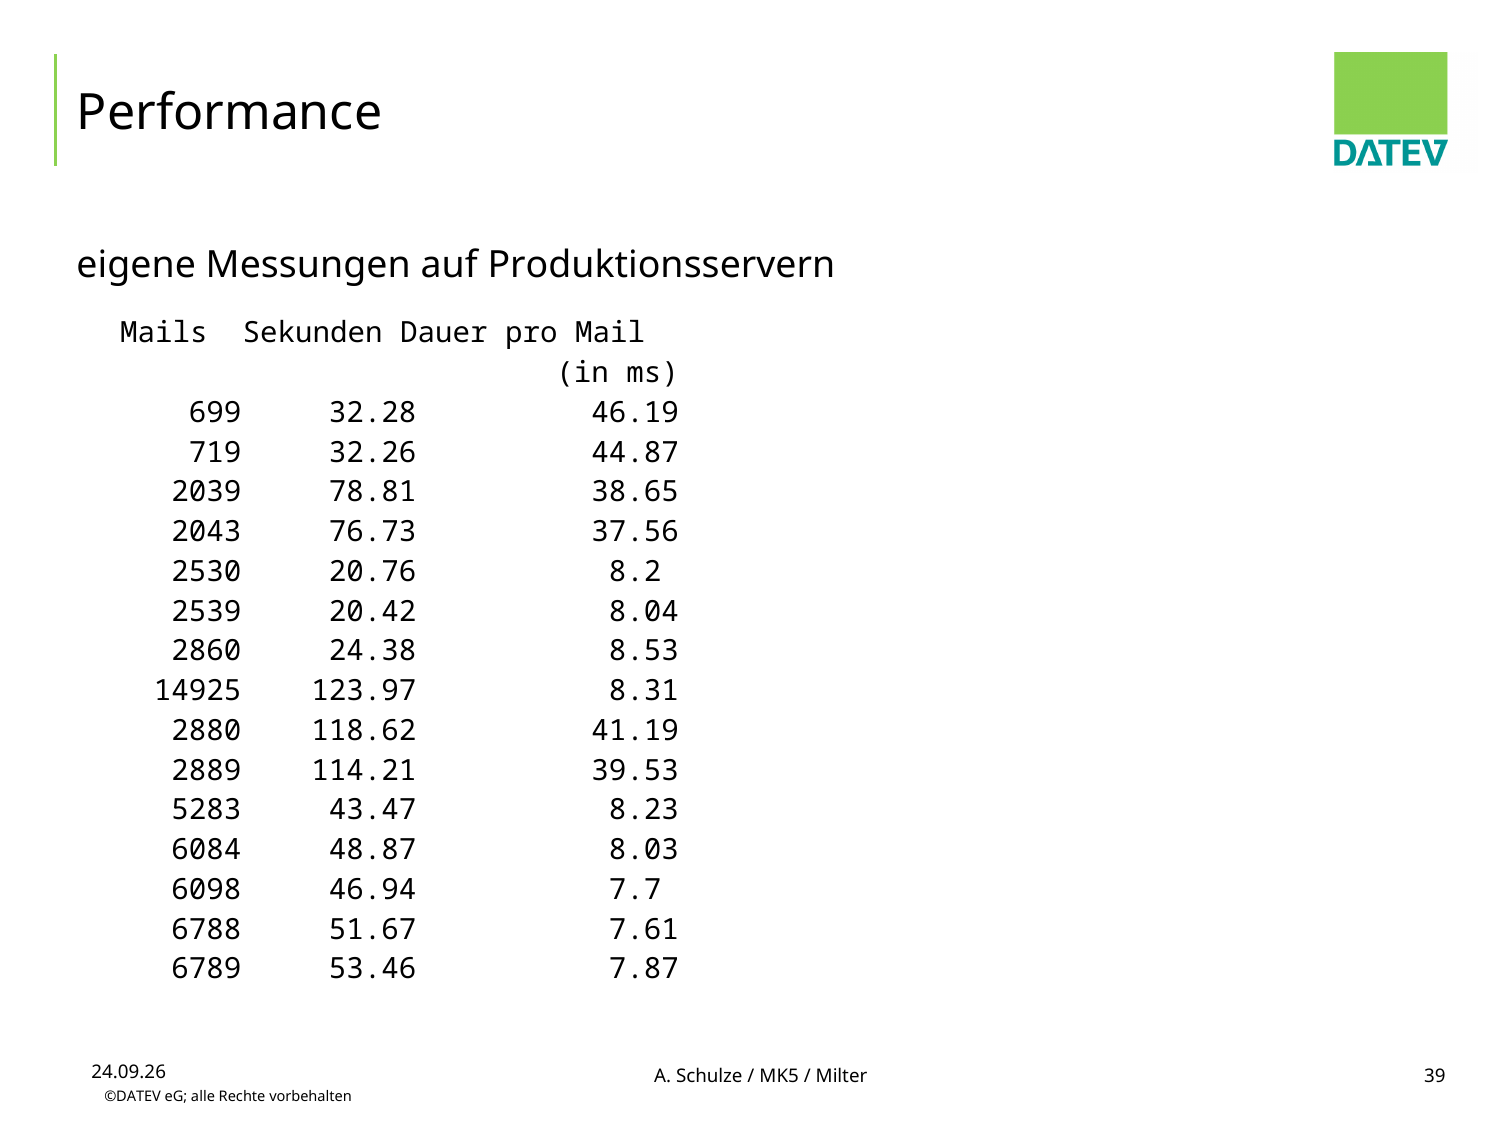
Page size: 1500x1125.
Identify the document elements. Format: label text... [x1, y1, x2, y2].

title Performance [76, 39, 1235, 182]
list eigene Messungen auf Produktionsservern Mails Sekunden Dauer pro Mail (in ms) 699 32.28 46.19 719 32.26 44.87 2039 78.81 38.65 2043 76.73 37.56 2530 20.76 8.2 2539 20.42 8.04 2860 24.38 8.53 14925 123.97 8.31 2880 118.62 41.19 2889 114.21 39.53 5283 43.47 8.23 6084 48.87 8.03 6098 46.94 7.7 6788 51.67 7.61 6789 53.46 7.87 [76, 237, 1447, 1035]
picture [1333, 52, 1478, 173]
